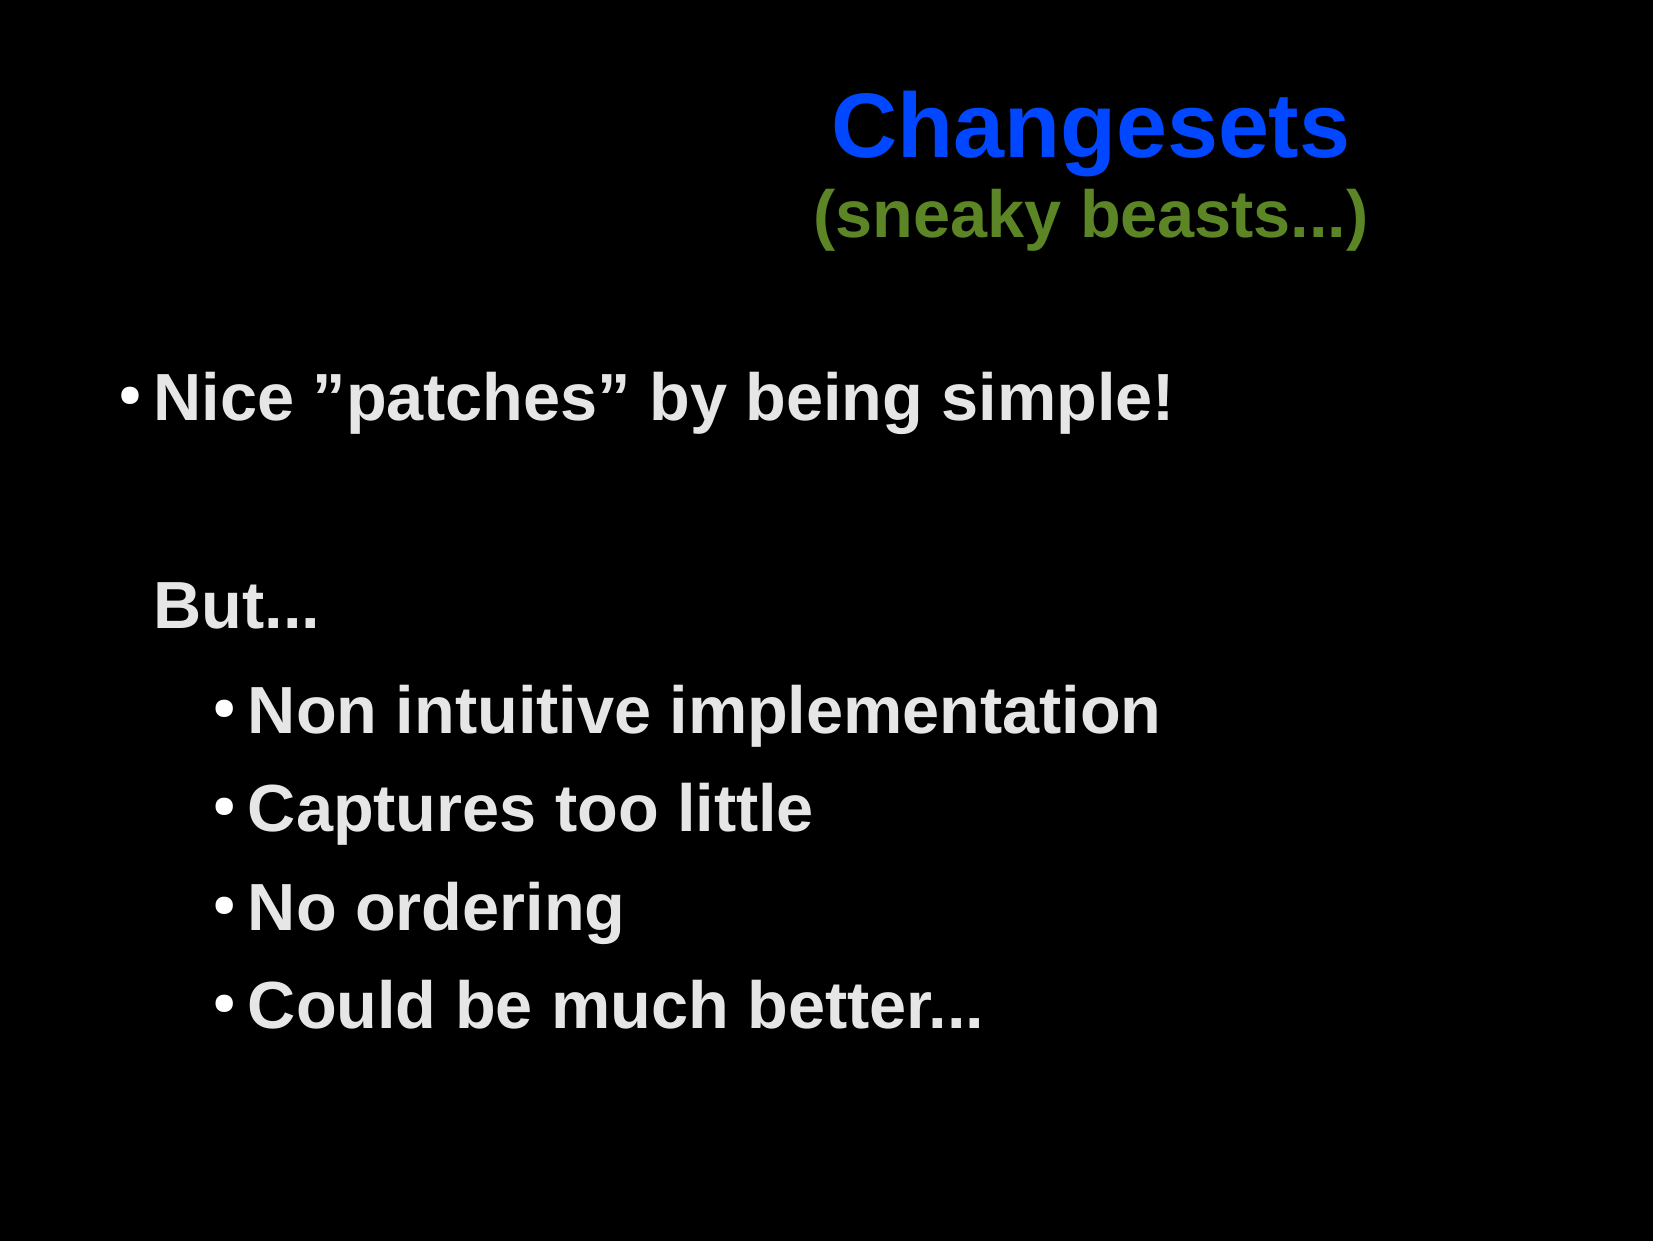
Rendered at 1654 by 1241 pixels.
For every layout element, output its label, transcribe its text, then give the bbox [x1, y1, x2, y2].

list Nice ”patches” by being simple! But... Non intuitive implementation Captures too little No ordering Could be much better... [82, 360, 1571, 1122]
title Changesets (sneaky beasts...) [607, 49, 1576, 278]
